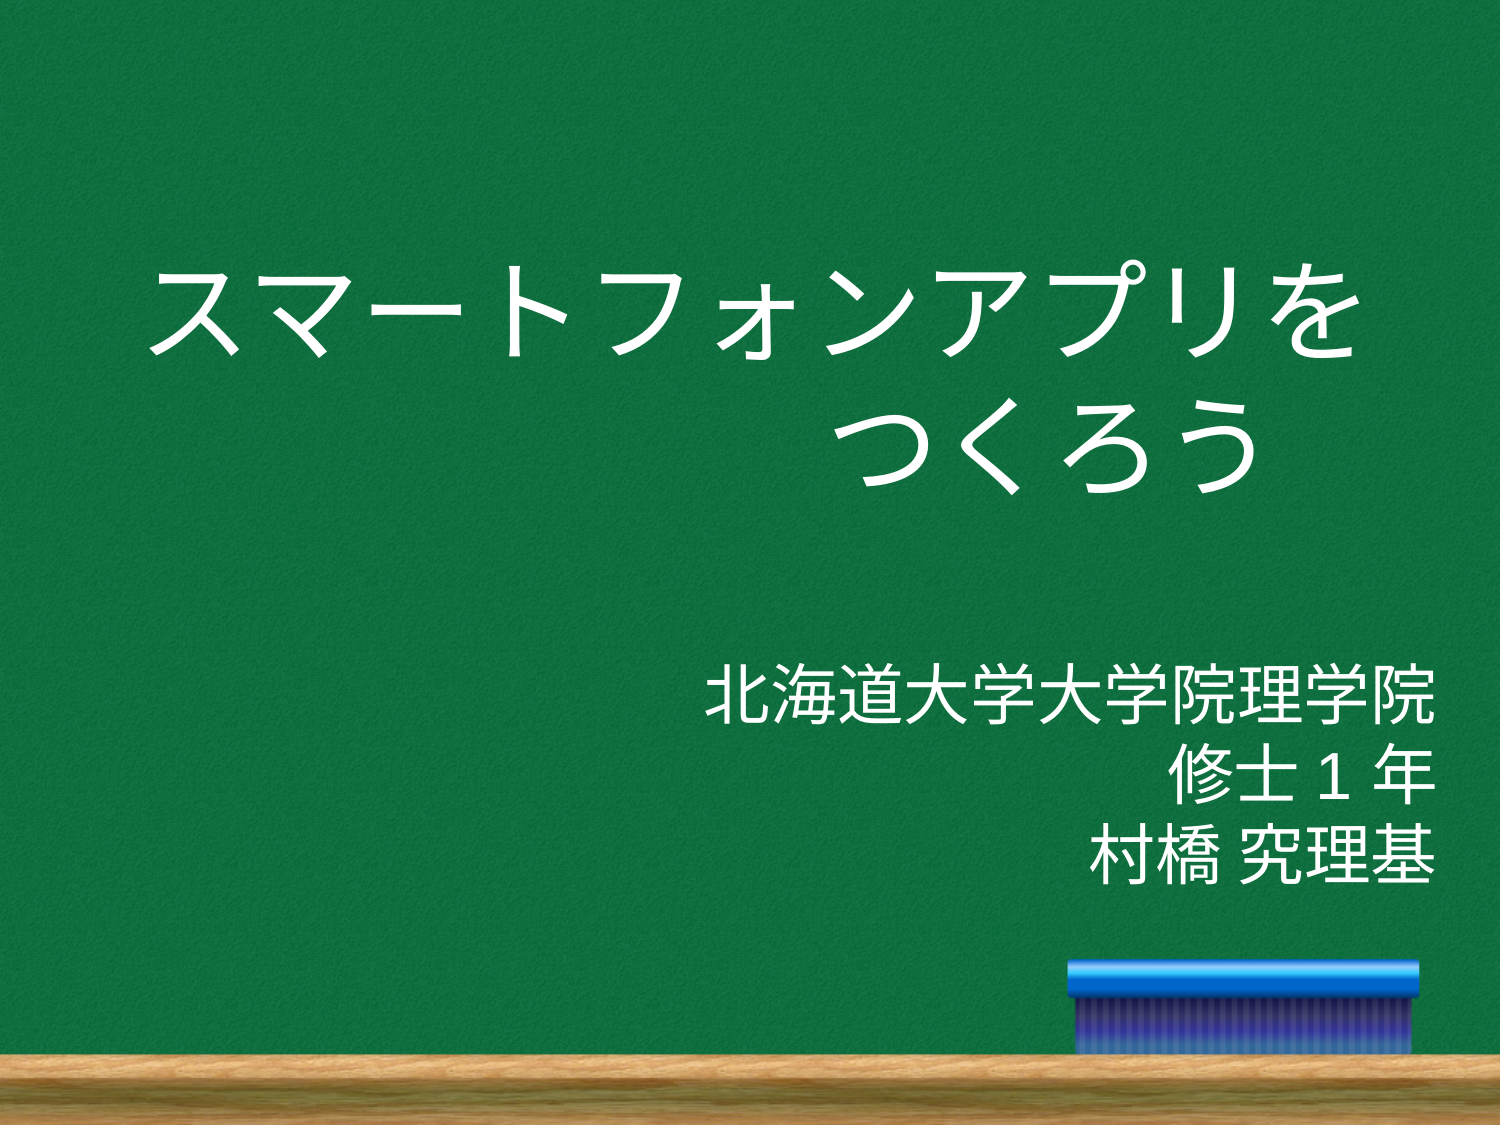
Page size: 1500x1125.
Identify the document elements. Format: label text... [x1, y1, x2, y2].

subtitle 北海道大学大学院理学院 修士 1 年 村橋 究理基 [402, 645, 1453, 934]
picture [0, 0, 1500, 1125]
title スマートフォンアプリを つくろう [35, 254, 1477, 497]
